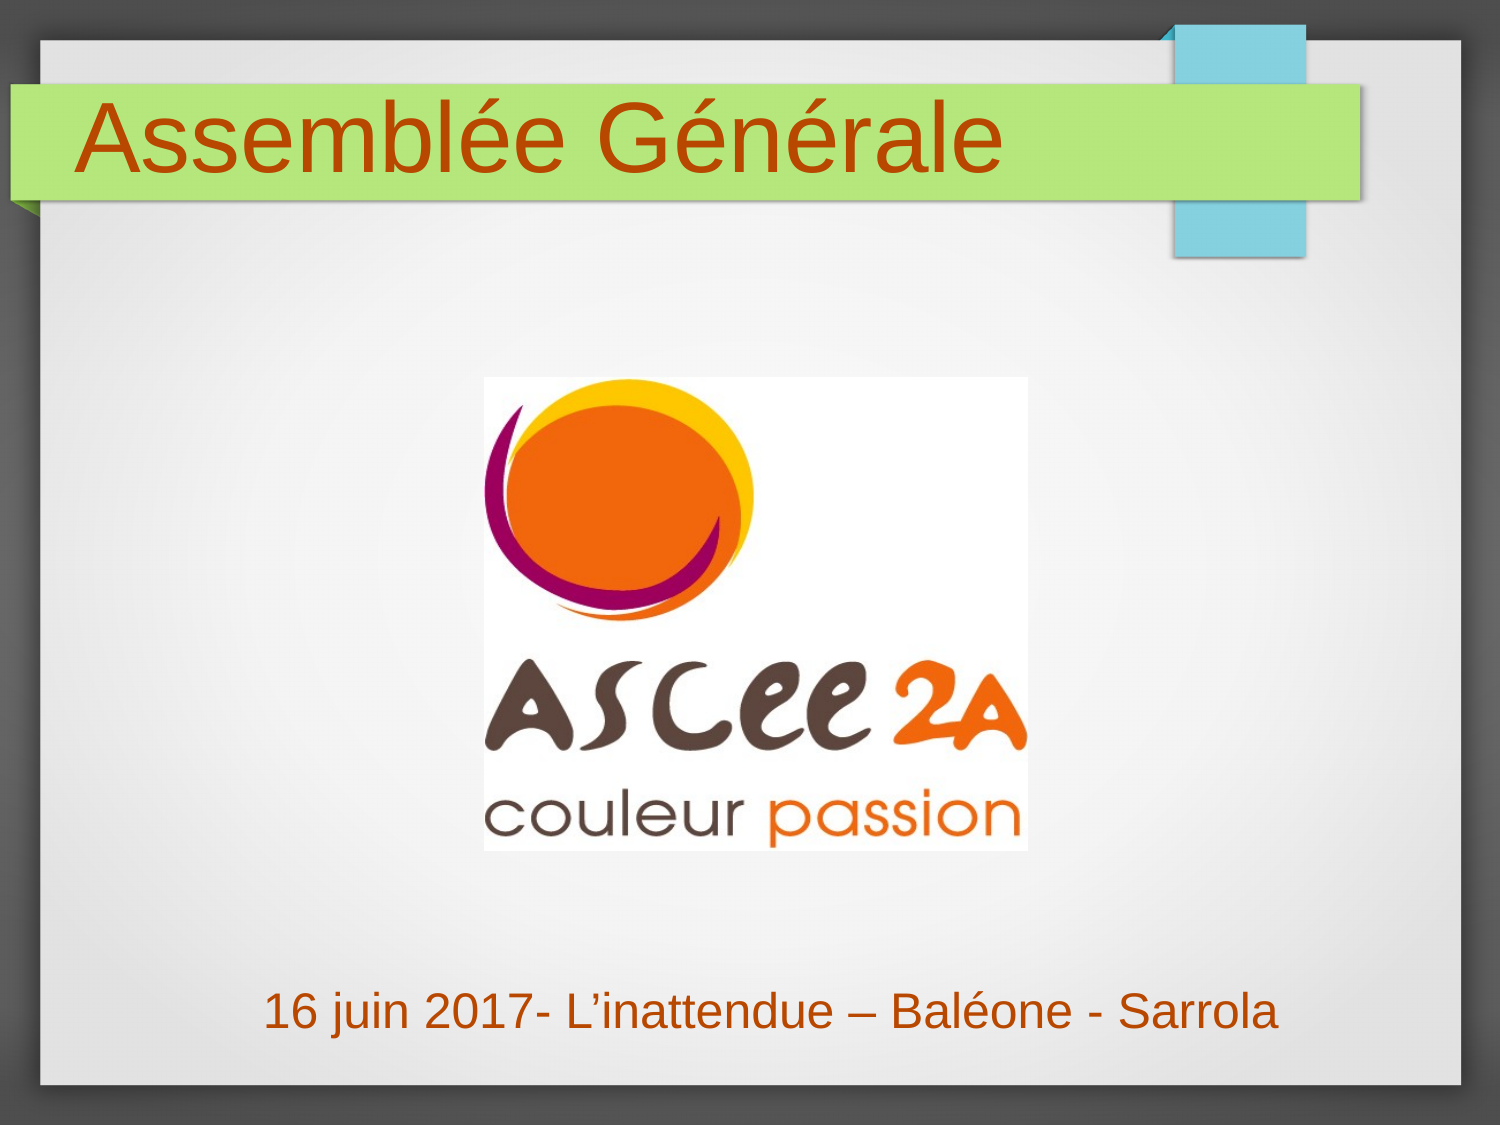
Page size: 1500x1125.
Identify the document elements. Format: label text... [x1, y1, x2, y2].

subtitle Assemblée Générale [0, 75, 1146, 674]
picture [0, 0, 1500, 1125]
title 16 juin 2017- L’inattendue – Baléone - Sarrola [236, 921, 1488, 1067]
